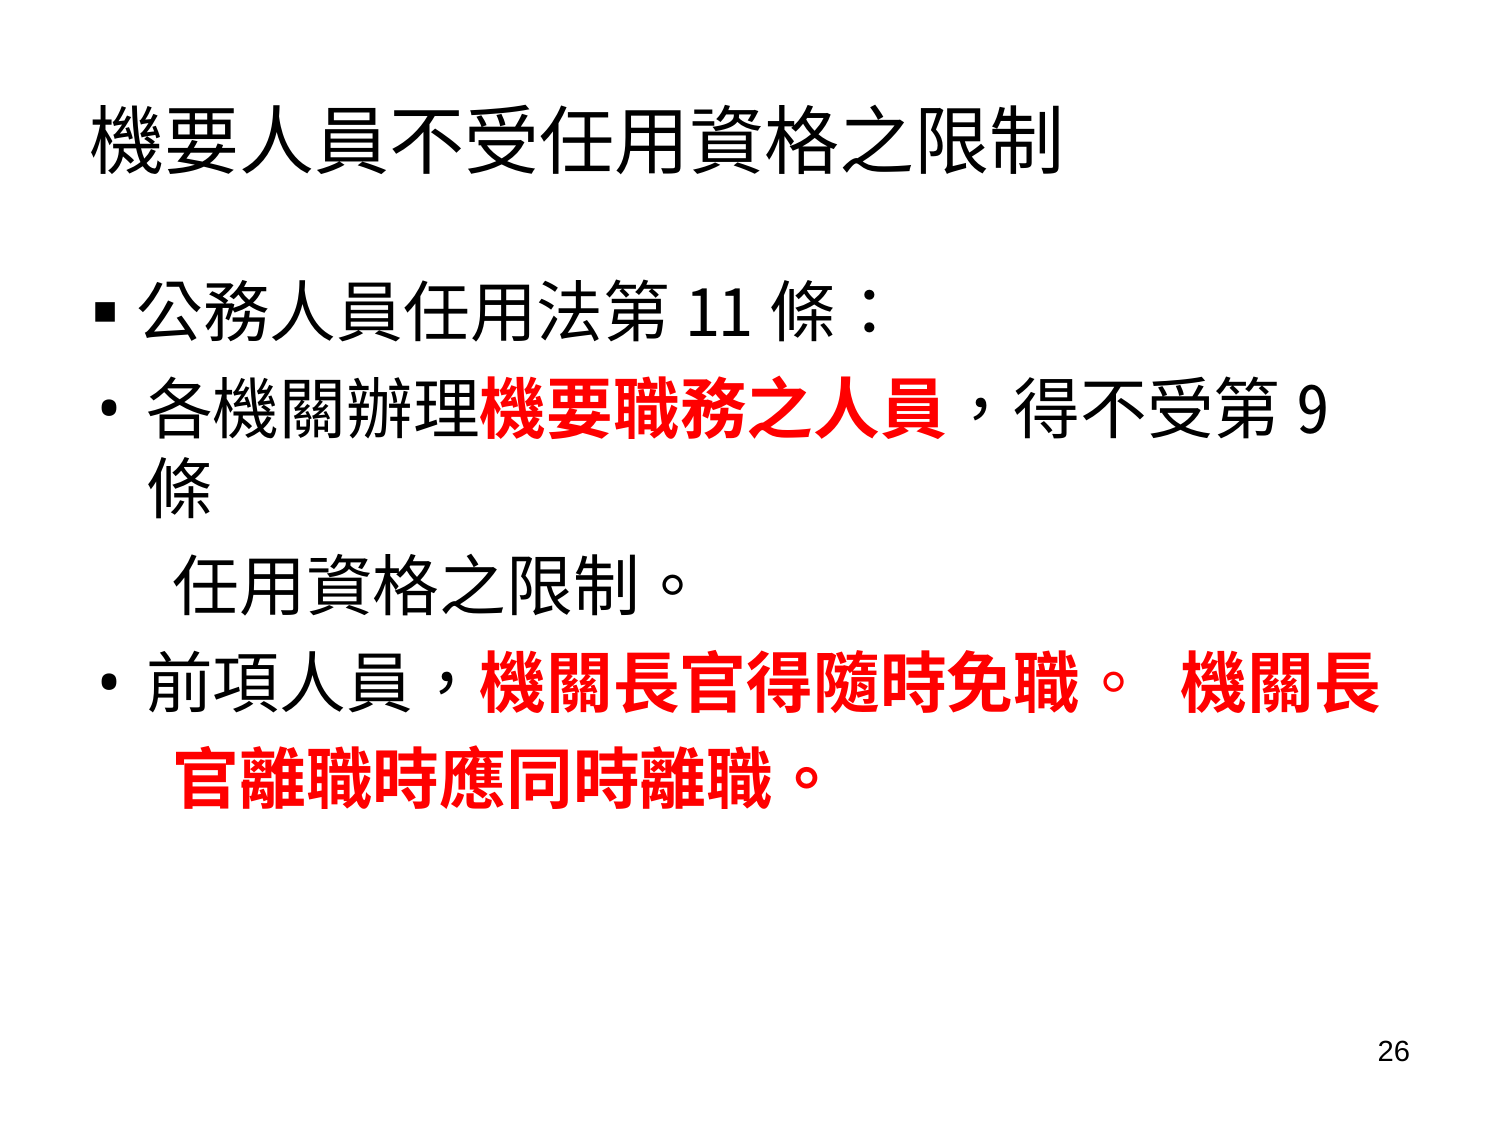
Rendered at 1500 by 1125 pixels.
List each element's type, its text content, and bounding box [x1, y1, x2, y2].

list 公務人員任用法第11條： 各機關辦理機要職務之人員，得不受第9條 任用資格之限制。 前項人員，機關長官得隨時免職。 機關長 官離職時應同時離職。 [75, 262, 1426, 1005]
title 機要人員不受任用資格之限制 [75, 45, 1426, 233]
